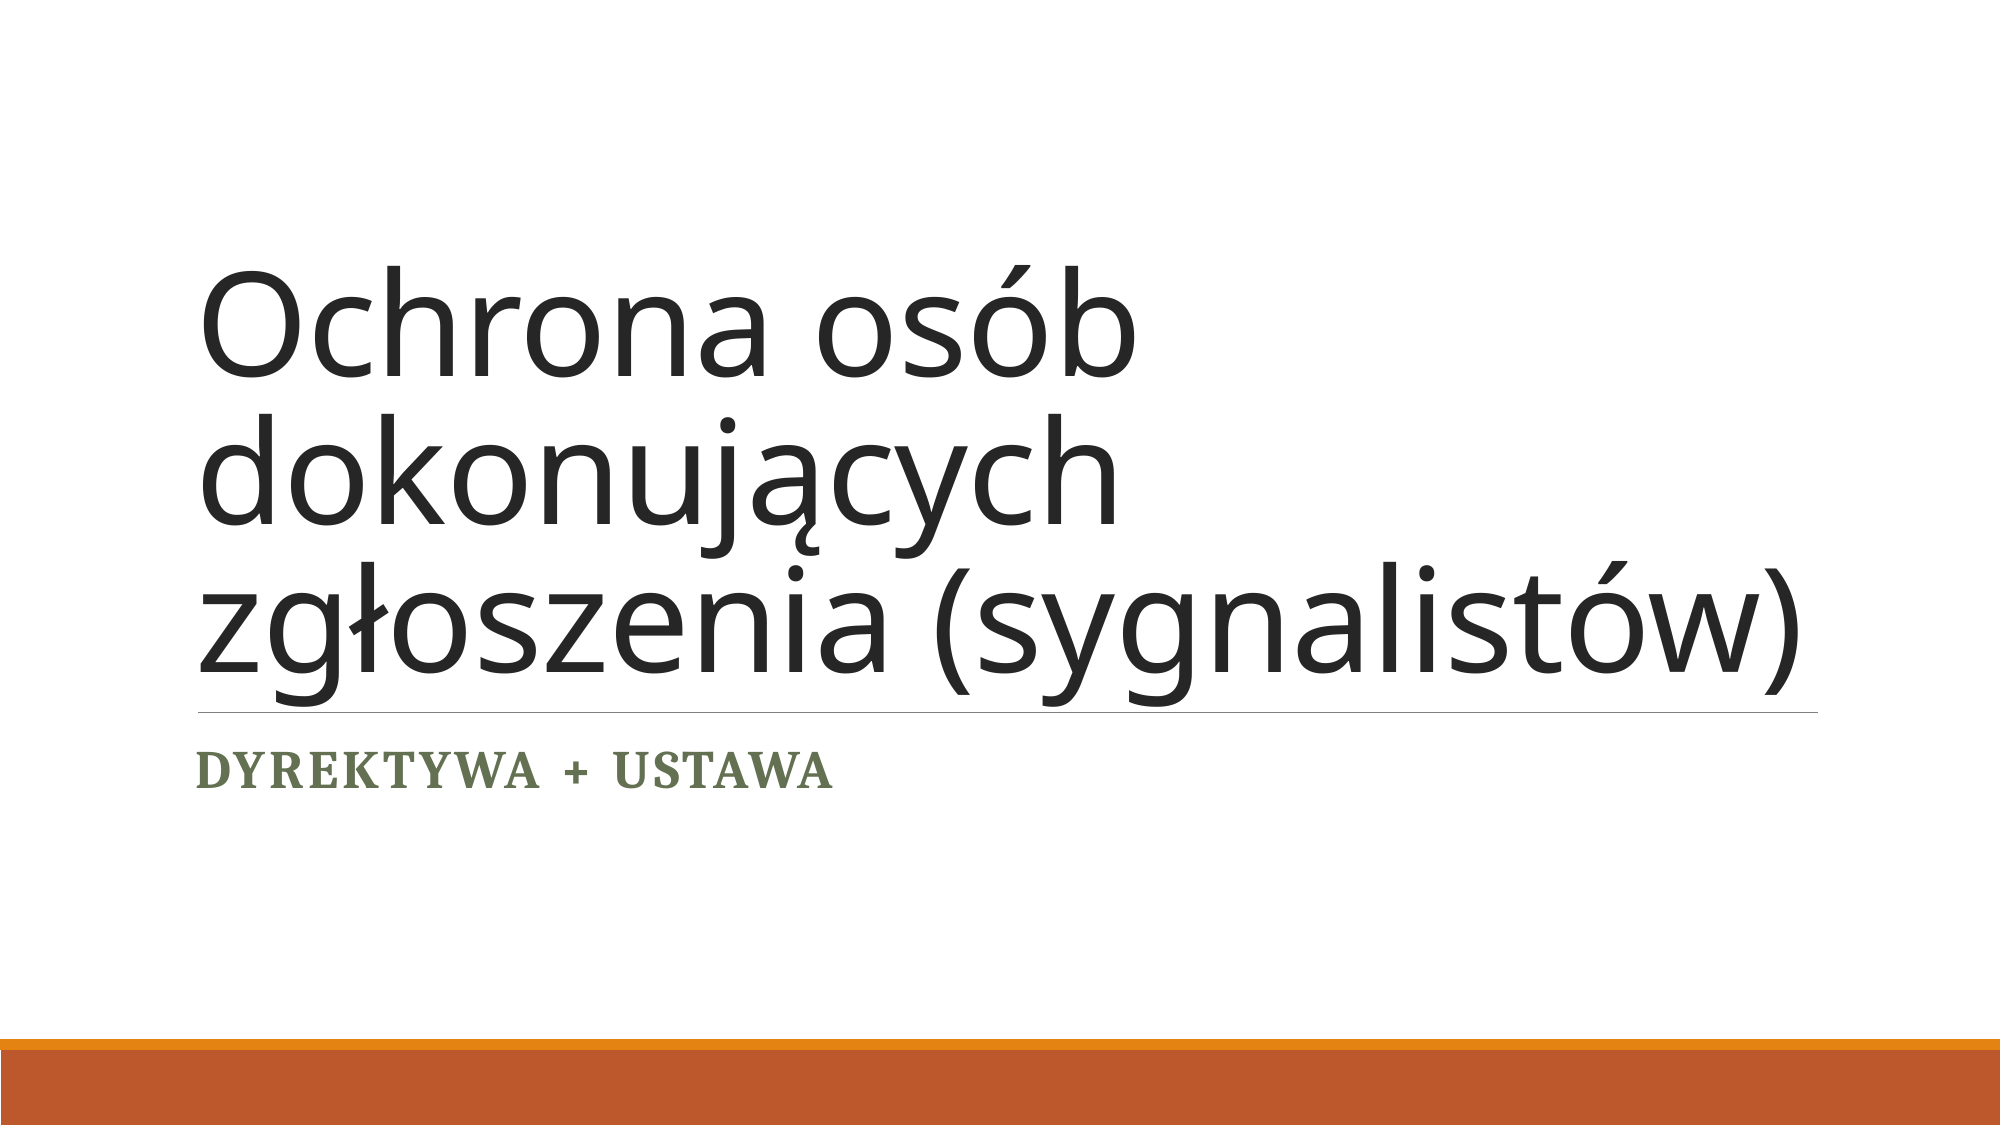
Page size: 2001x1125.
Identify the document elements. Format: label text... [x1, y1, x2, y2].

subtitle Dyrektywa + ustawa [180, 730, 1831, 919]
title Ochrona osób dokonujących zgłoszenia (sygnalistów) [180, 124, 1831, 710]
